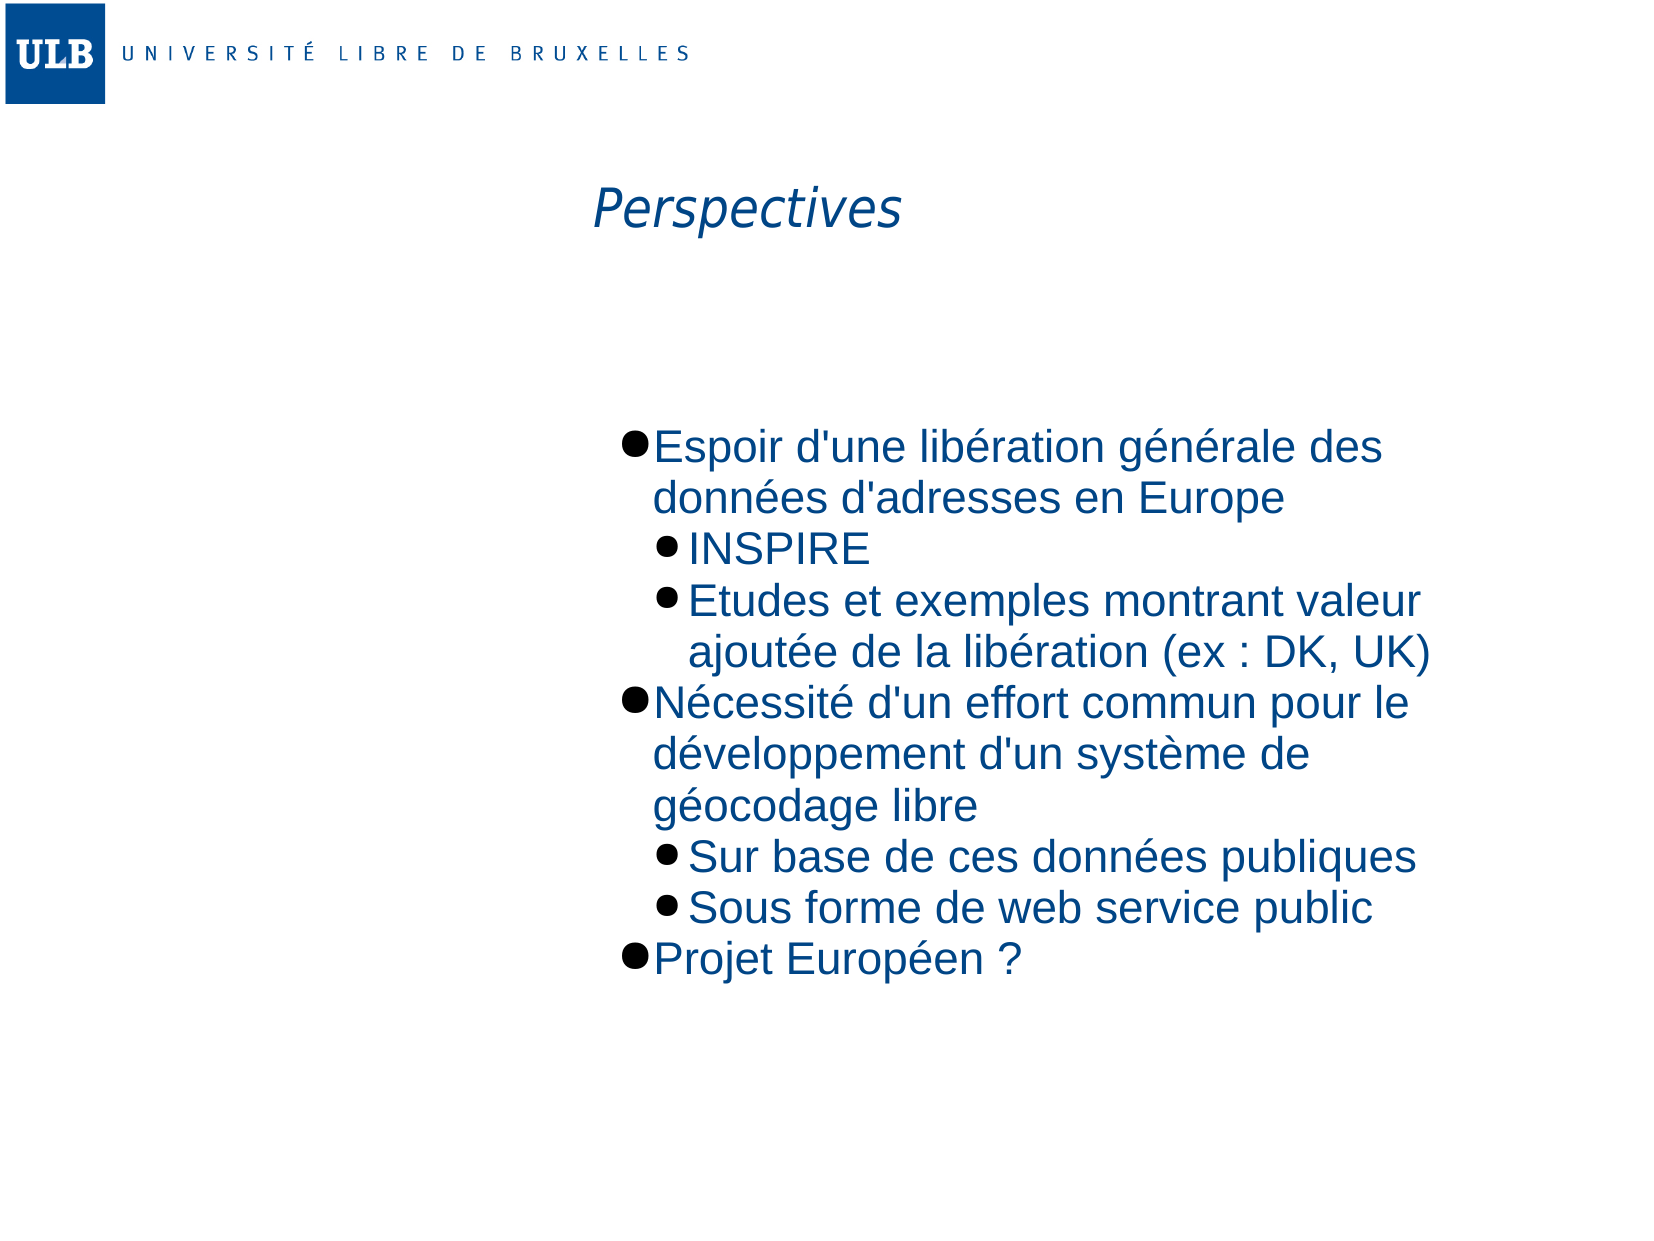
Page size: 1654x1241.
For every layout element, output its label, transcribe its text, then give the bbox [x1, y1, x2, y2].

text_box Espoir d'une libération générale des données d'adresses en Europe INSPIRE Etudes et exemples montrant valeur ajoutée de la libération (ex : DK, UK) Nécessité d'un effort commun pour le développement d'un système de géocodage libre Sur base de ces données publiques Sous forme de web service public Projet Européen ? [602, 413, 1548, 993]
text_box Perspectives [578, 170, 1264, 249]
picture [0, 0, 700, 107]
